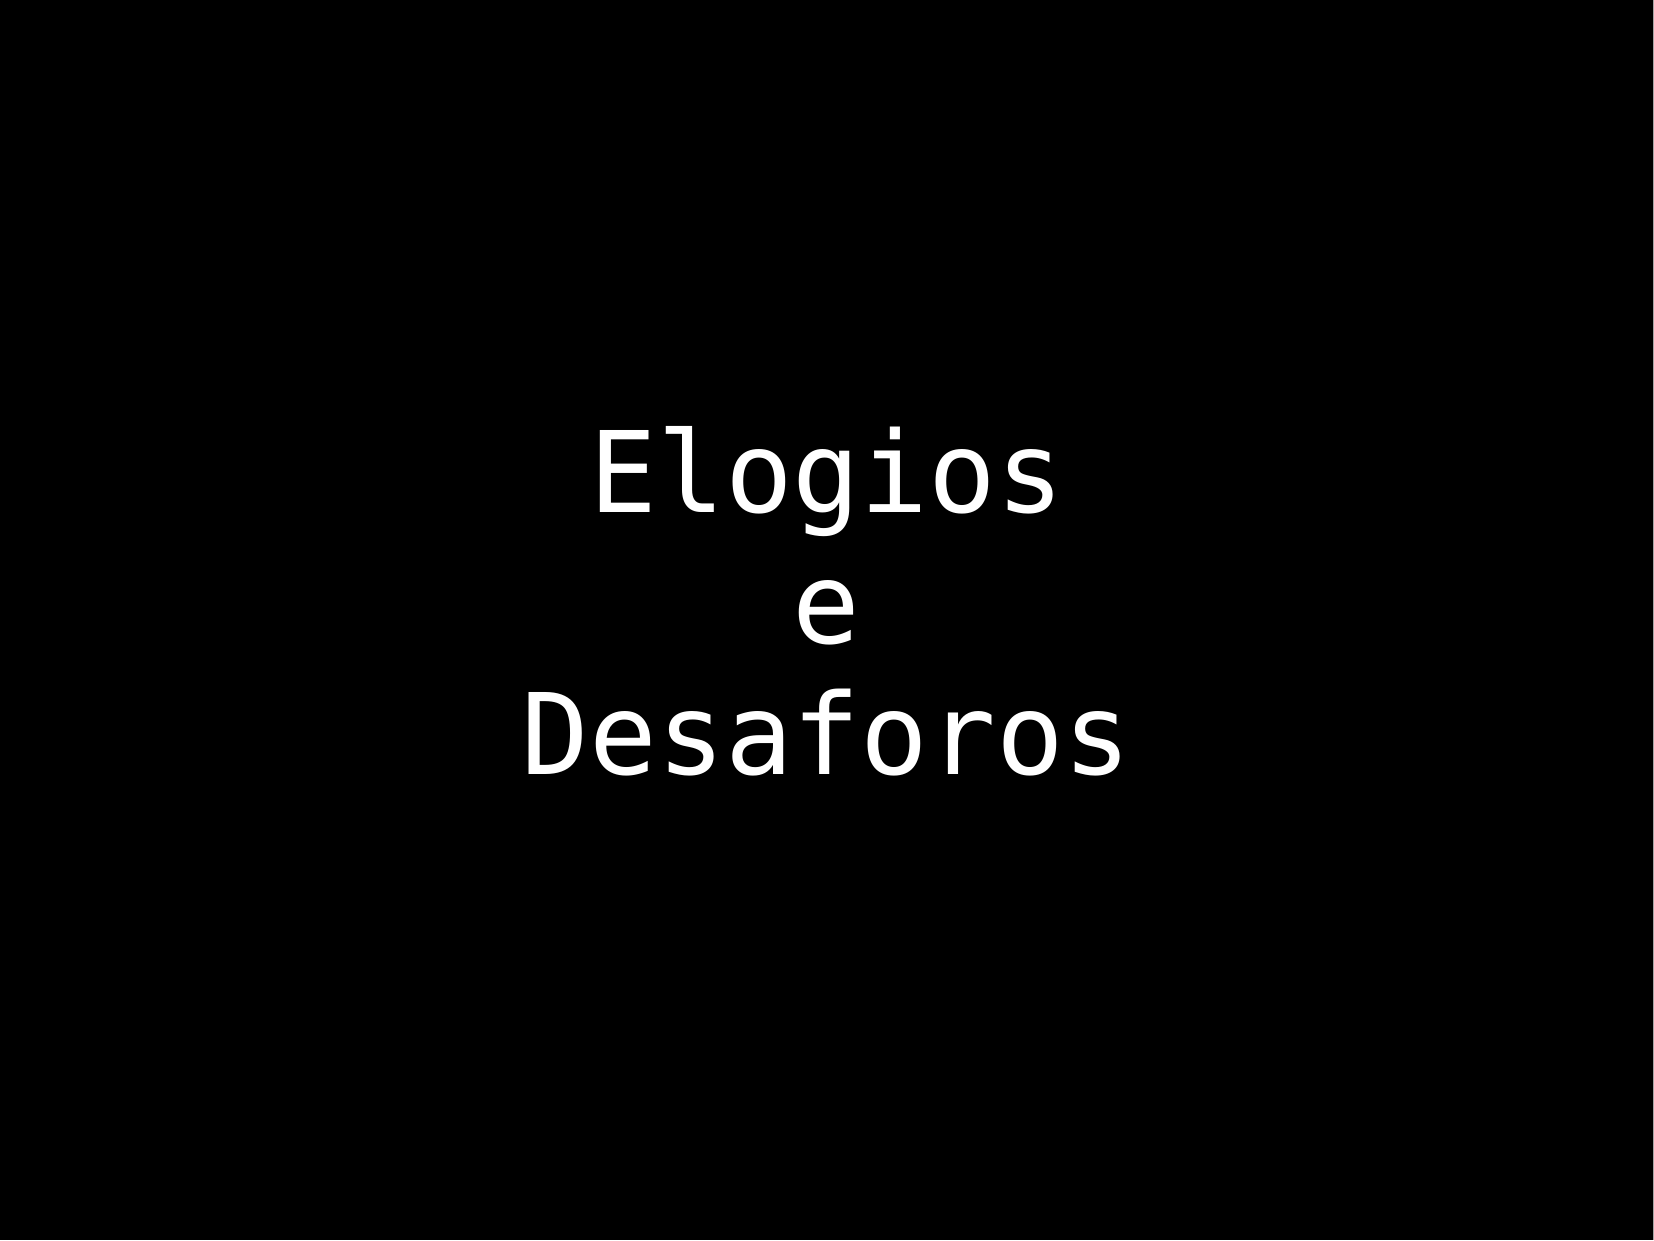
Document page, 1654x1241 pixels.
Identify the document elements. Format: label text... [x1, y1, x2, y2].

subtitle Elogios e Desaforos [82, 408, 1571, 802]
